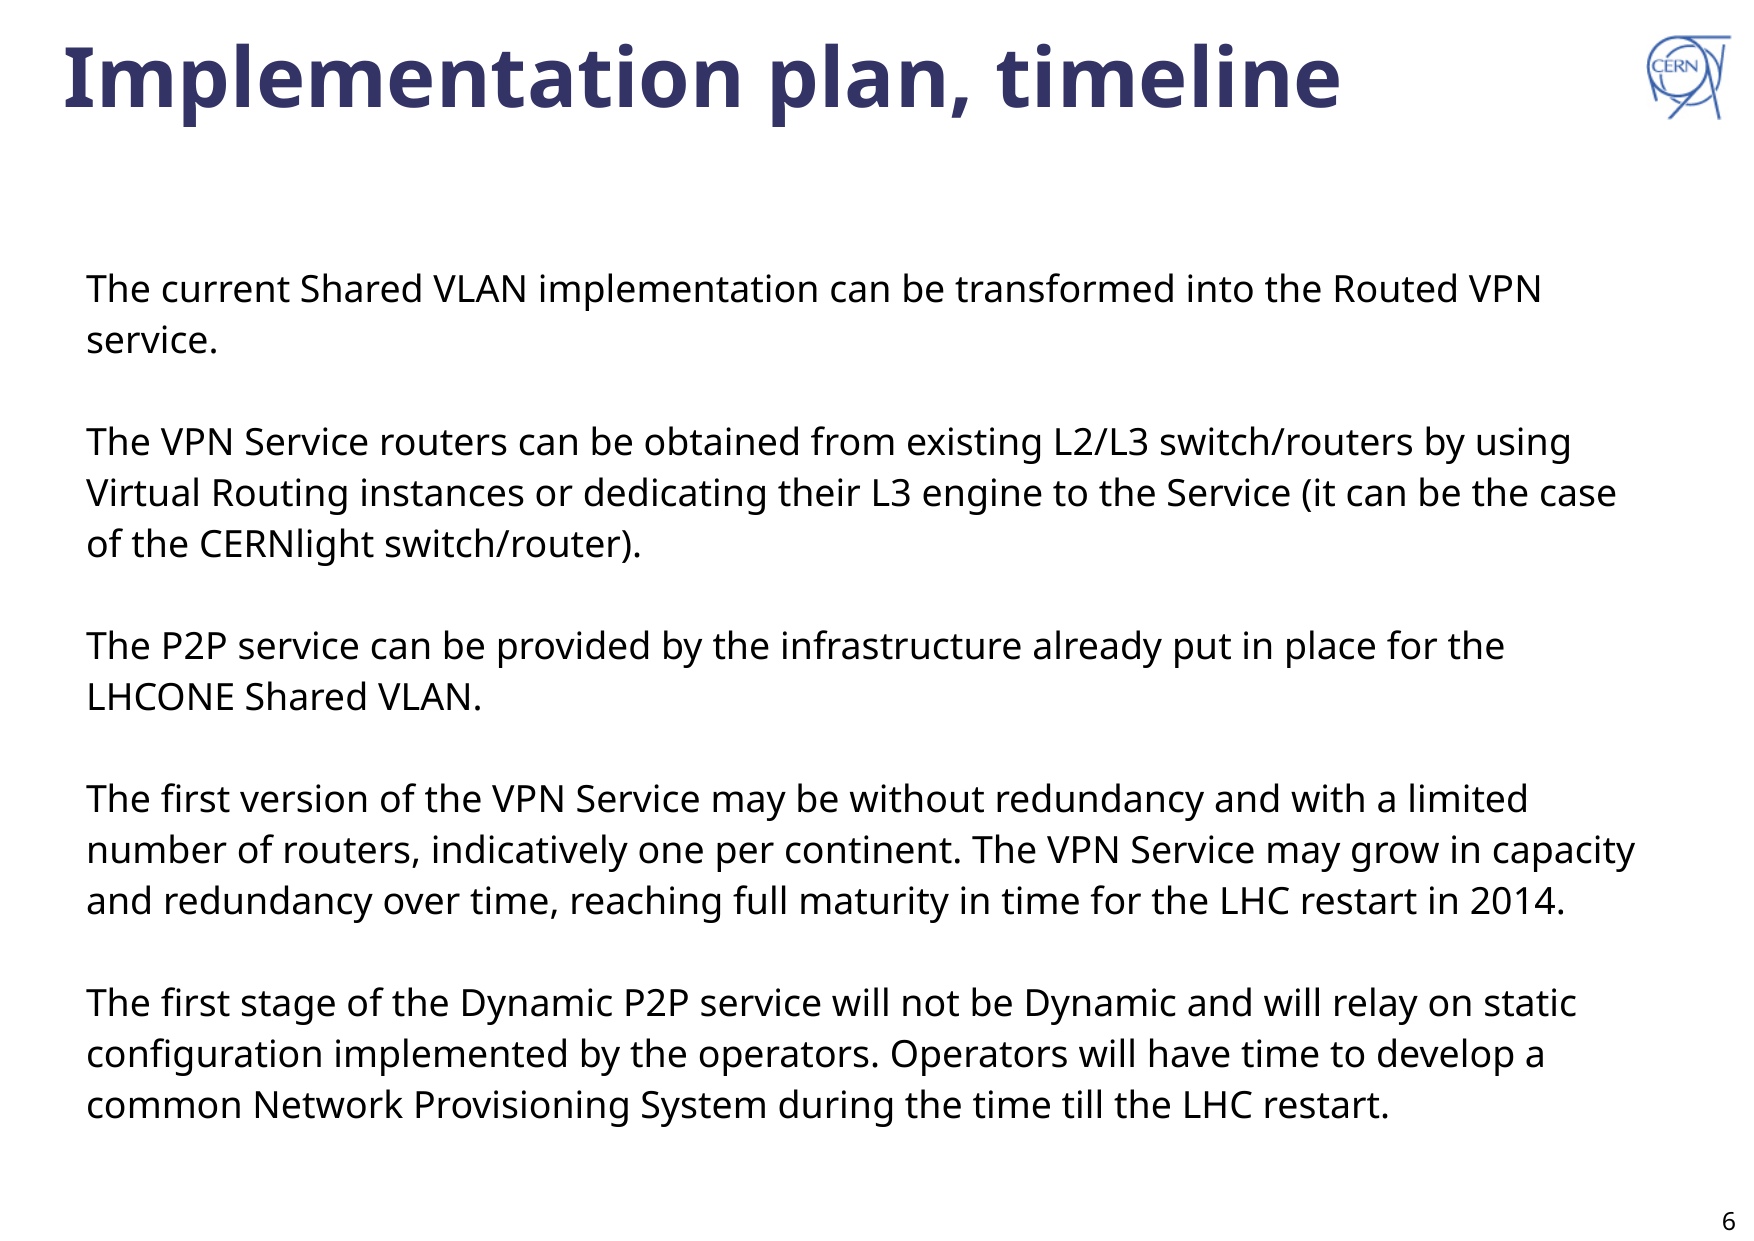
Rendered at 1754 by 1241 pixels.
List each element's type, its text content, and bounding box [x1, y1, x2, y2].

picture [1646, 34, 1732, 120]
title Implementation plan, timeline [63, 0, 1621, 166]
text_box The current Shared VLAN implementation can be transformed into the Routed VPN service. The VPN Service routers can be obtained from existing L2/L3 switch/routers by using Virtual Routing instances or dedicating their L3 engine to the Service (it can be the case of the CERNlight switch/router). The P2P service can be provided by the infrastructure already put in place for the LHCONE Shared VLAN. The first version of the VPN Service may be without redundancy and with a limited number of routers, indicatively one per continent. The VPN Service may grow in capacity and redundancy over time, reaching full maturity in time for the LHC restart in 2014. The first stage of the Dynamic P2P service will not be Dynamic and will relay on static configuration implemented by the operators. Operators will have time to develop a common Network Provisioning System during the time till the LHC restart. [71, 255, 1662, 994]
